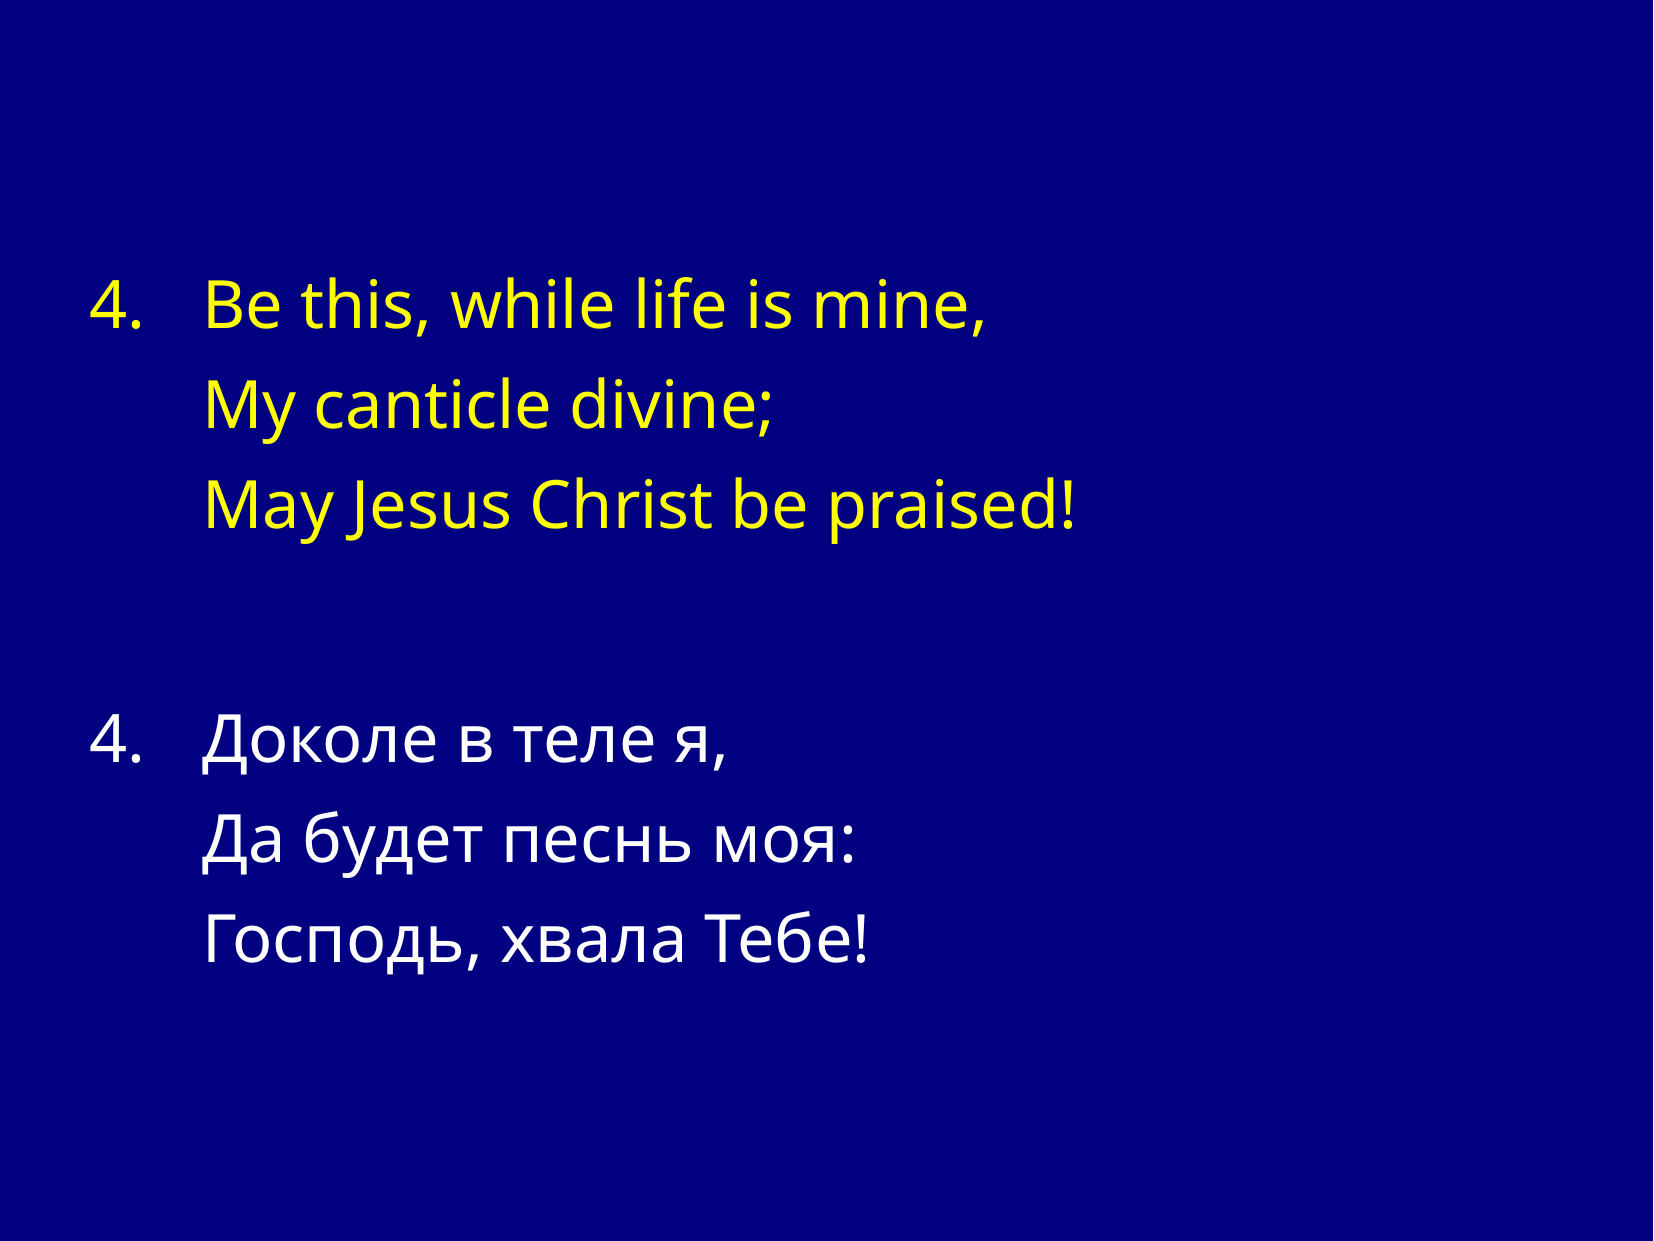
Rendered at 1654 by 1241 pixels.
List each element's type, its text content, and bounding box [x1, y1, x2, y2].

text_box 4. Be this, while life is mine, My canticle divine; May Jesus Christ be praised! [75, 150, 1576, 638]
text_box 4. Доколе в теле я, Да будет песнь моя: Господь, хвала Тебе! [75, 675, 1576, 1163]
